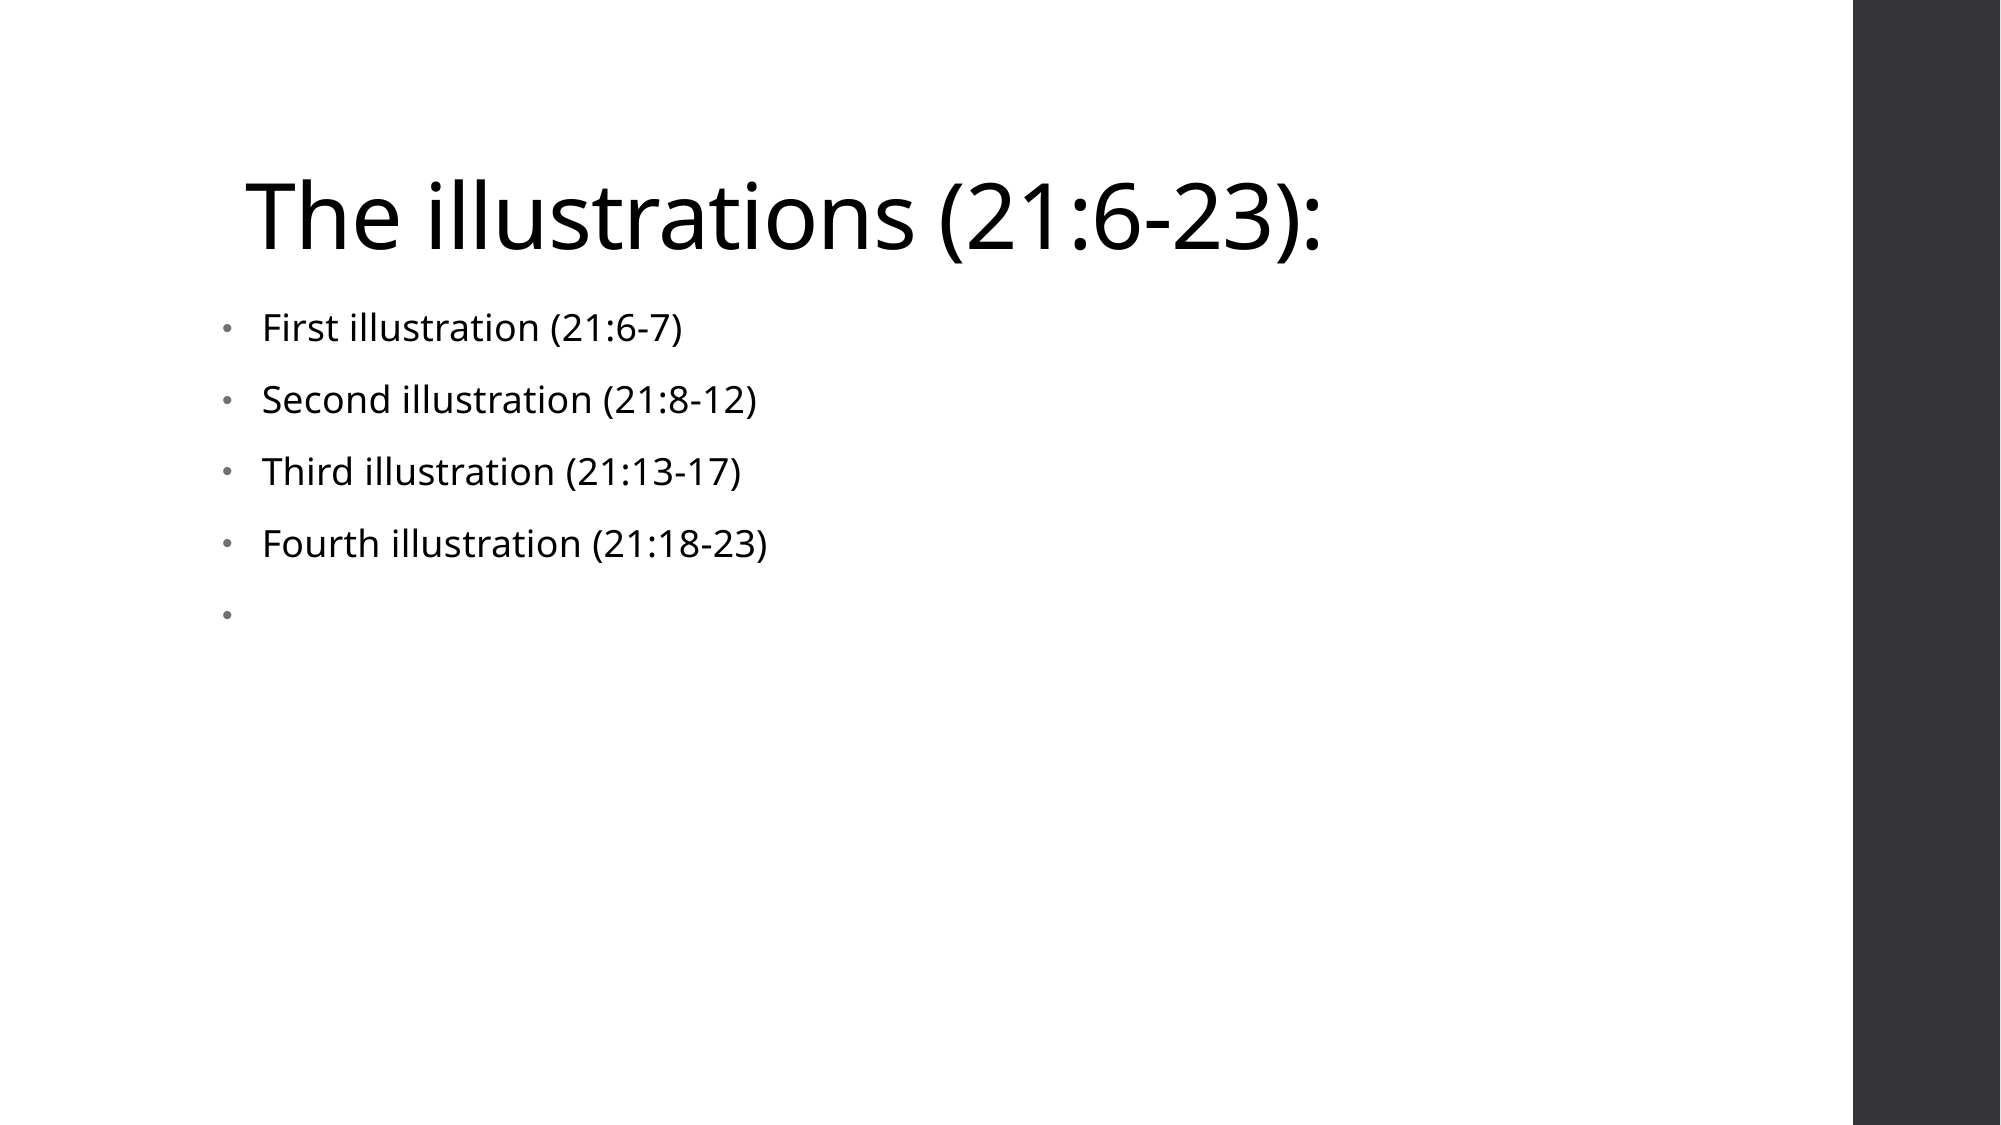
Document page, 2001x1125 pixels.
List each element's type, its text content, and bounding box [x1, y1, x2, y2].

list First illustration (21:6-7) Second illustration (21:8-12) Third illustration (21:13-17) Fourth illustration (21:18-23) [206, 299, 1617, 1014]
title The illustrations (21:6-23): [206, 60, 1797, 278]
